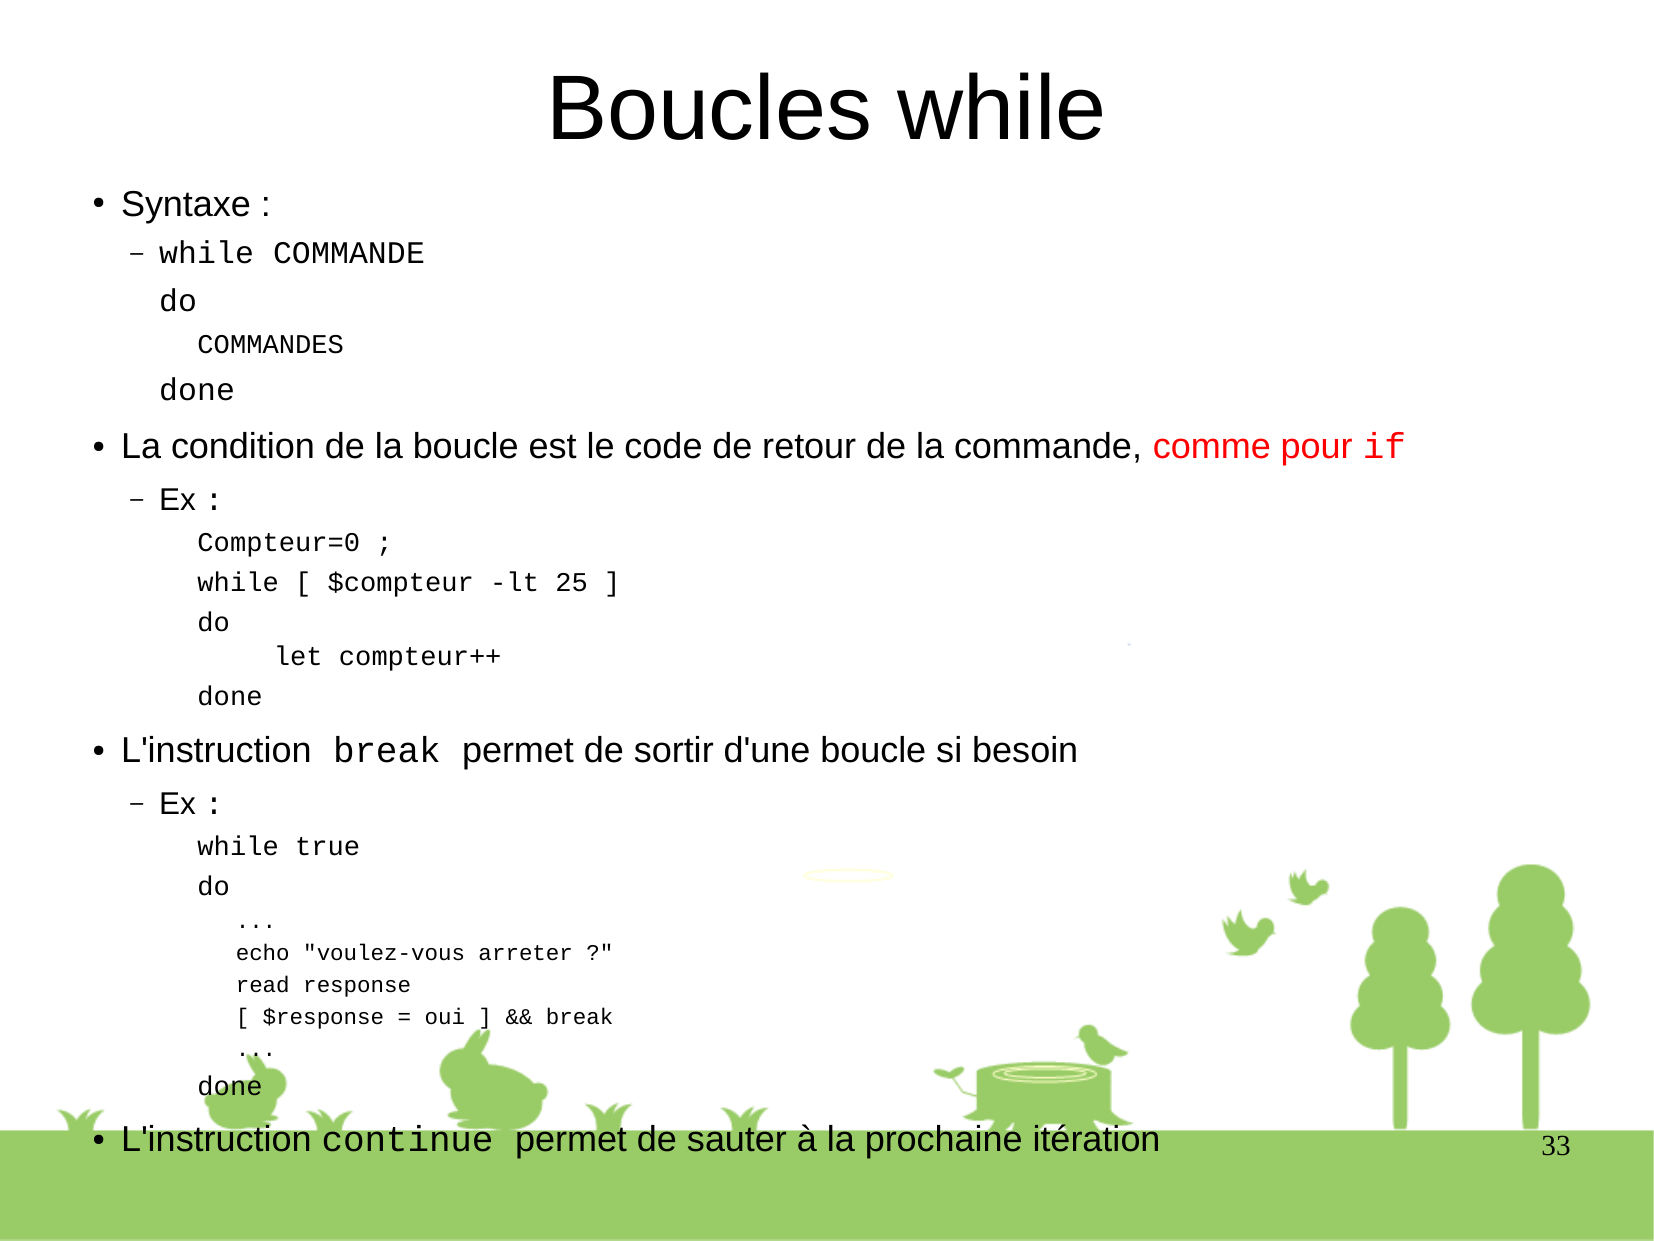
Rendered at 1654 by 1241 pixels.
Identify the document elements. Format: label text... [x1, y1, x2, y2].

title Boucles while [82, 49, 1571, 166]
picture [0, 0, 1654, 1241]
list Syntaxe : while COMMANDE do COMMANDES done La condition de la boucle est le code de retour de la commande, comme pour if Ex : Compteur=0 ; while [ $compteur -lt 25 ] do let compteur++ done L'instruction break permet de sortir d'une boucle si besoin Ex : while true do ... echo "voulez-vous arreter ?" read response [ $response = oui ] && break ... done L'instruction continue permet de sauter à la prochaine itération [82, 183, 1538, 1170]
